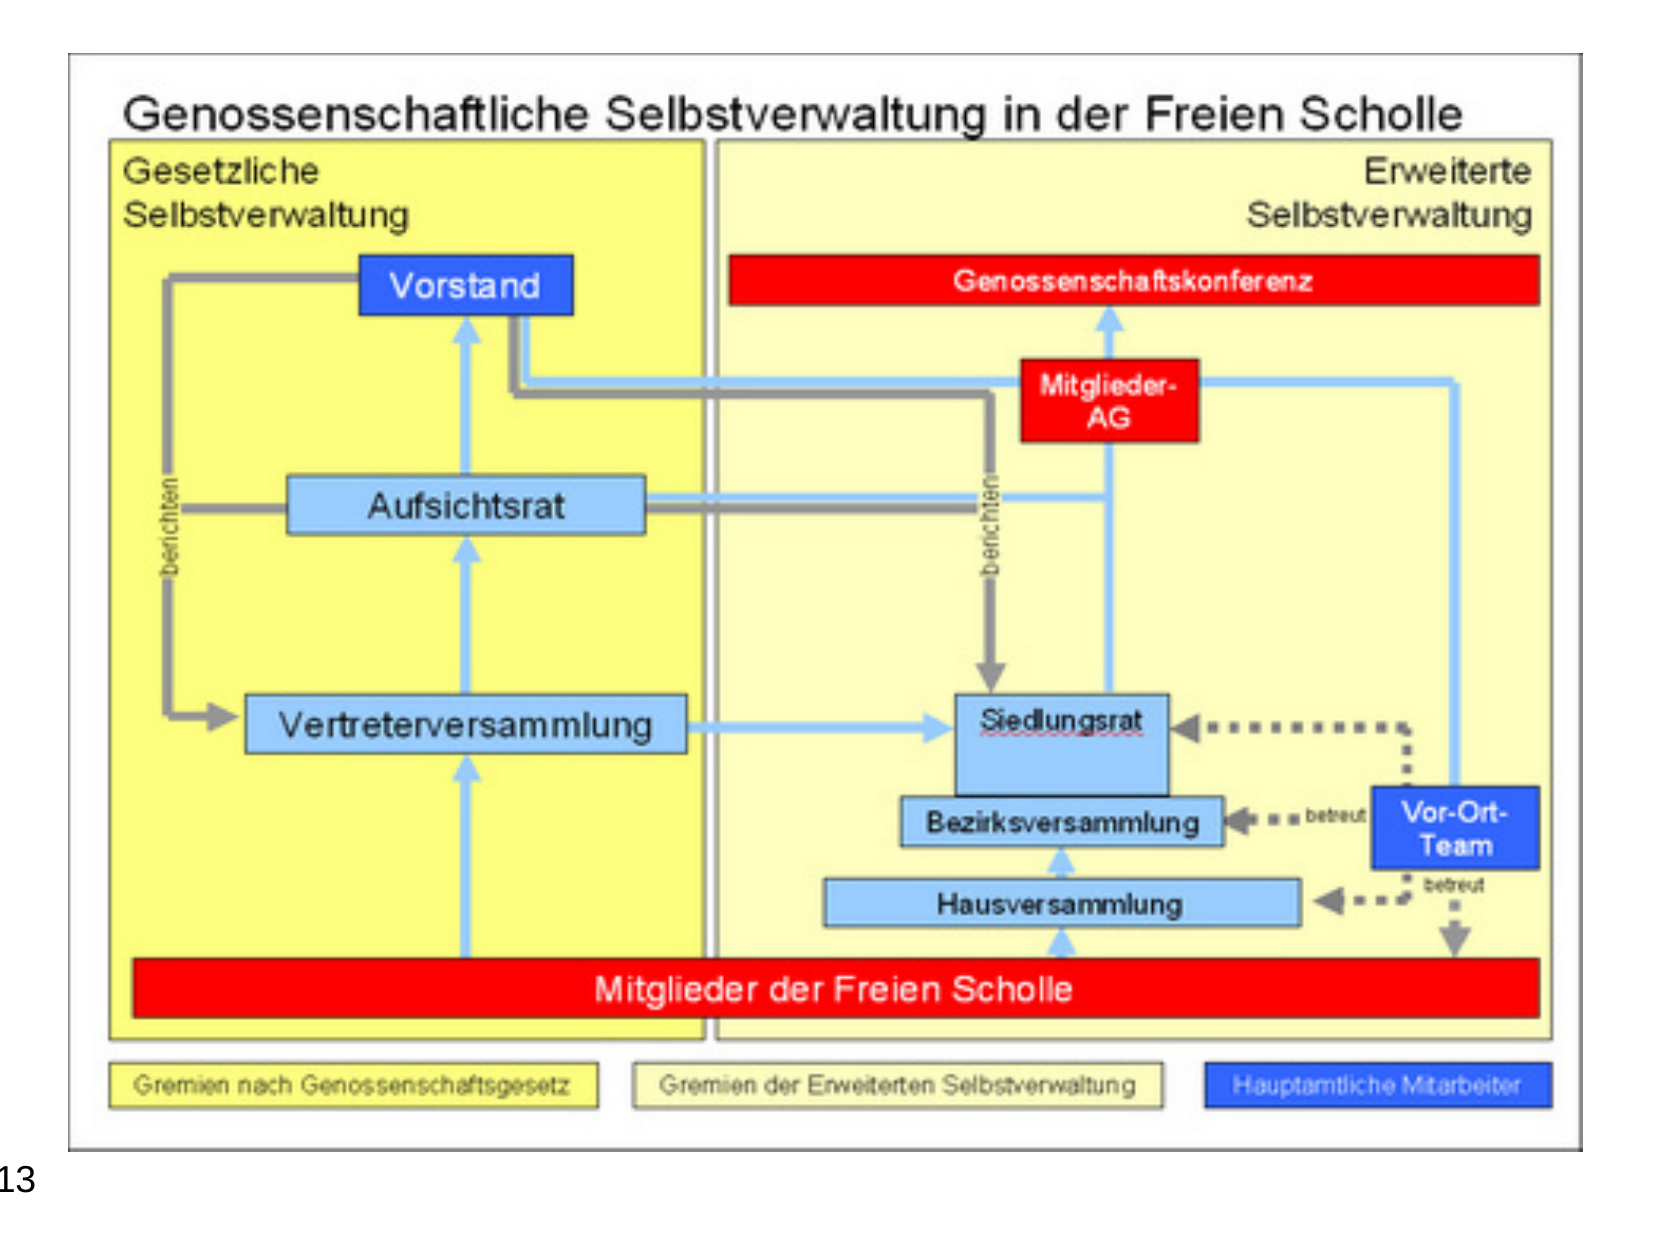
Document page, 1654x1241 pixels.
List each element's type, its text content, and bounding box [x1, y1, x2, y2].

picture [68, 53, 1583, 1152]
text_box <Nummer> [0, 1151, 198, 1222]
